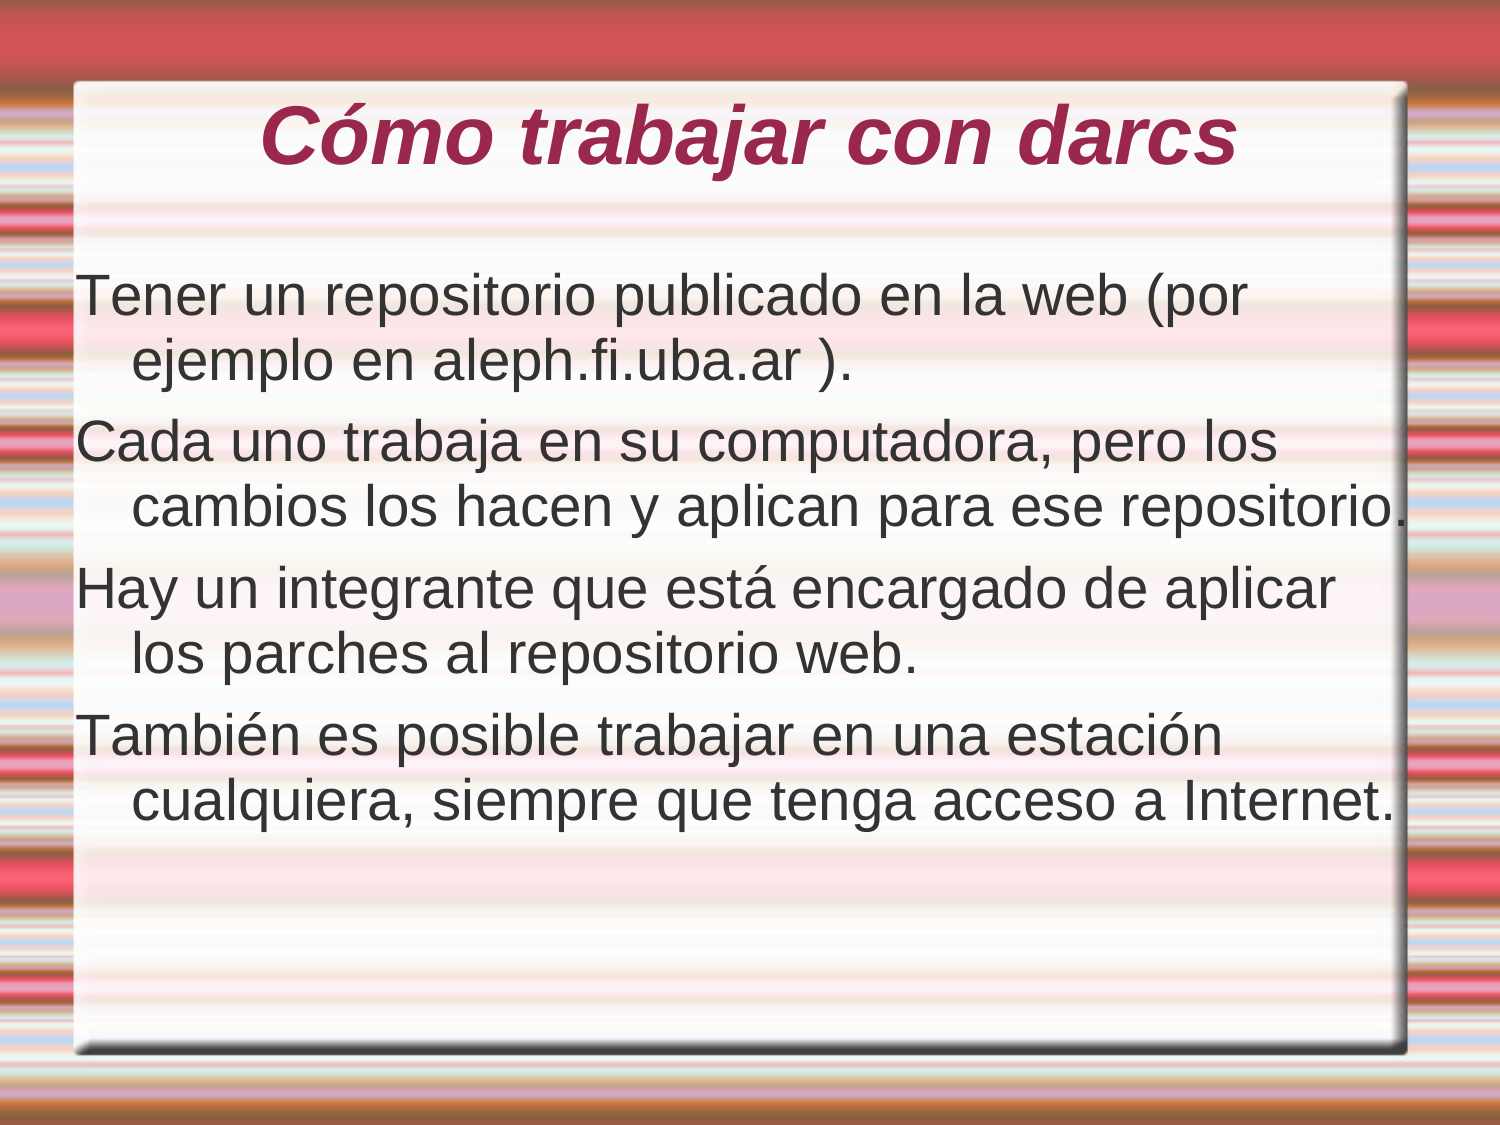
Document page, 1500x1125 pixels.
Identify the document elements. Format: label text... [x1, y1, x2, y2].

list Tener un repositorio publicado en la web (por ejemplo en aleph.fi.uba.ar ). Cada uno trabaja en su computadora, pero los cambios los hacen y aplican para ese repositorio. Hay un integrante que está encargado de aplicar los parches al repositorio web. También es posible trabajar en una estación cualquiera, siempre que tenga acceso a Internet. [75, 262, 1426, 1008]
picture [0, 0, 1500, 1125]
title Cómo trabajar con darcs [75, 25, 1426, 253]
